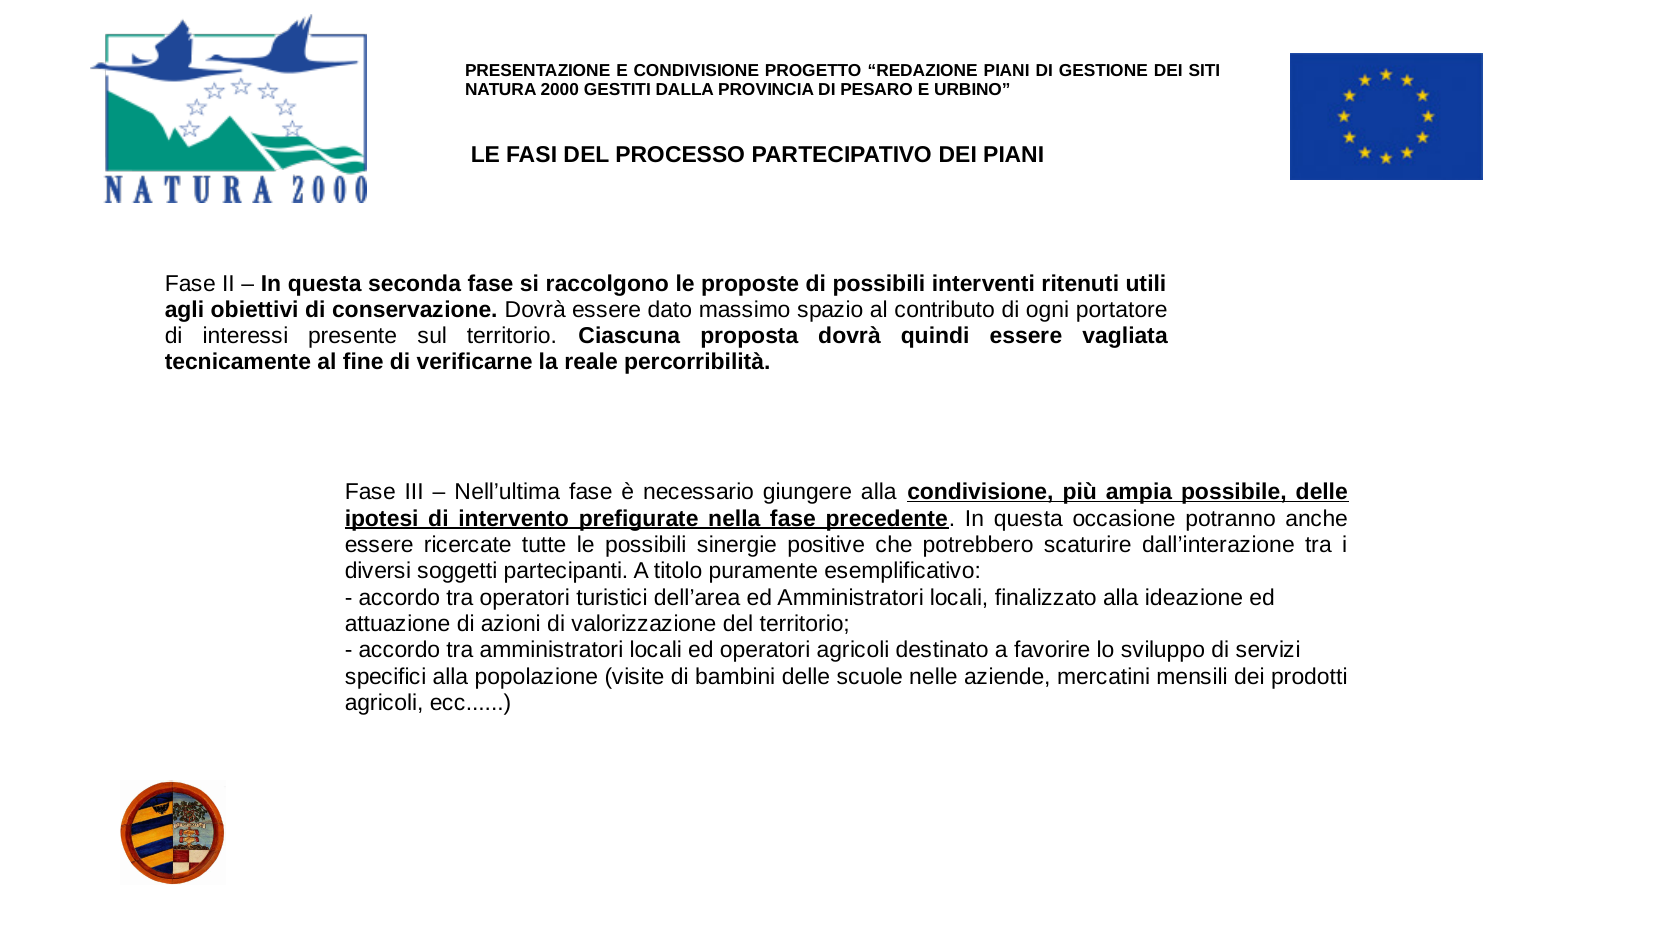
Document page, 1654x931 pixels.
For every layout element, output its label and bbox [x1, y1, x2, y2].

chart [0, 62, 1553, 818]
picture [90, 14, 367, 195]
picture [1290, 53, 1483, 181]
picture [120, 818, 226, 886]
